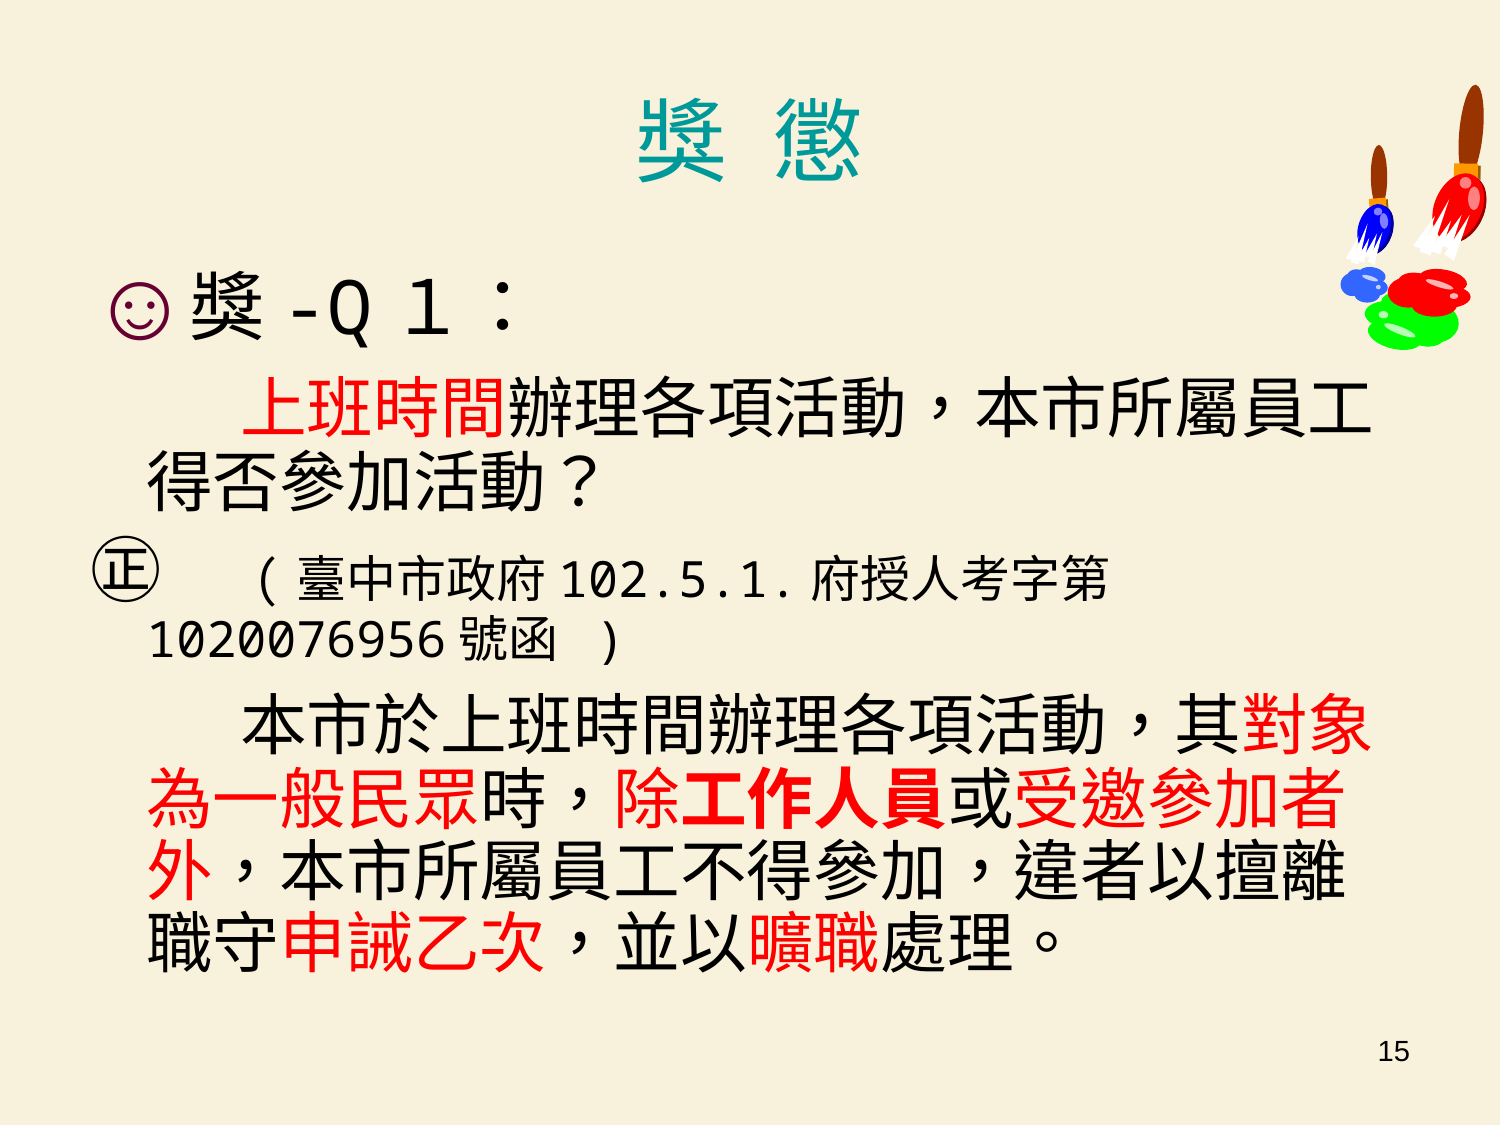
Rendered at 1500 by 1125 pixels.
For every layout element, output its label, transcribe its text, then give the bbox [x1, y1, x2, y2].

text_box <number> [1074, 1024, 1426, 1103]
title 獎 懲 [75, 45, 1426, 233]
list 獎-Q１： 上班時間辦理各項活動，本市所屬員工得否參加活動？ (臺中市政府102.5.1.府授人考字第1020076956號函 ) 本市於上班時間辦理各項活動，其對象為一般民眾時，除工作人員或受邀參加者外，本市所屬員工不得參加，違者以擅離職守申誡乙次，並以曠職處理。 [75, 262, 1426, 1001]
